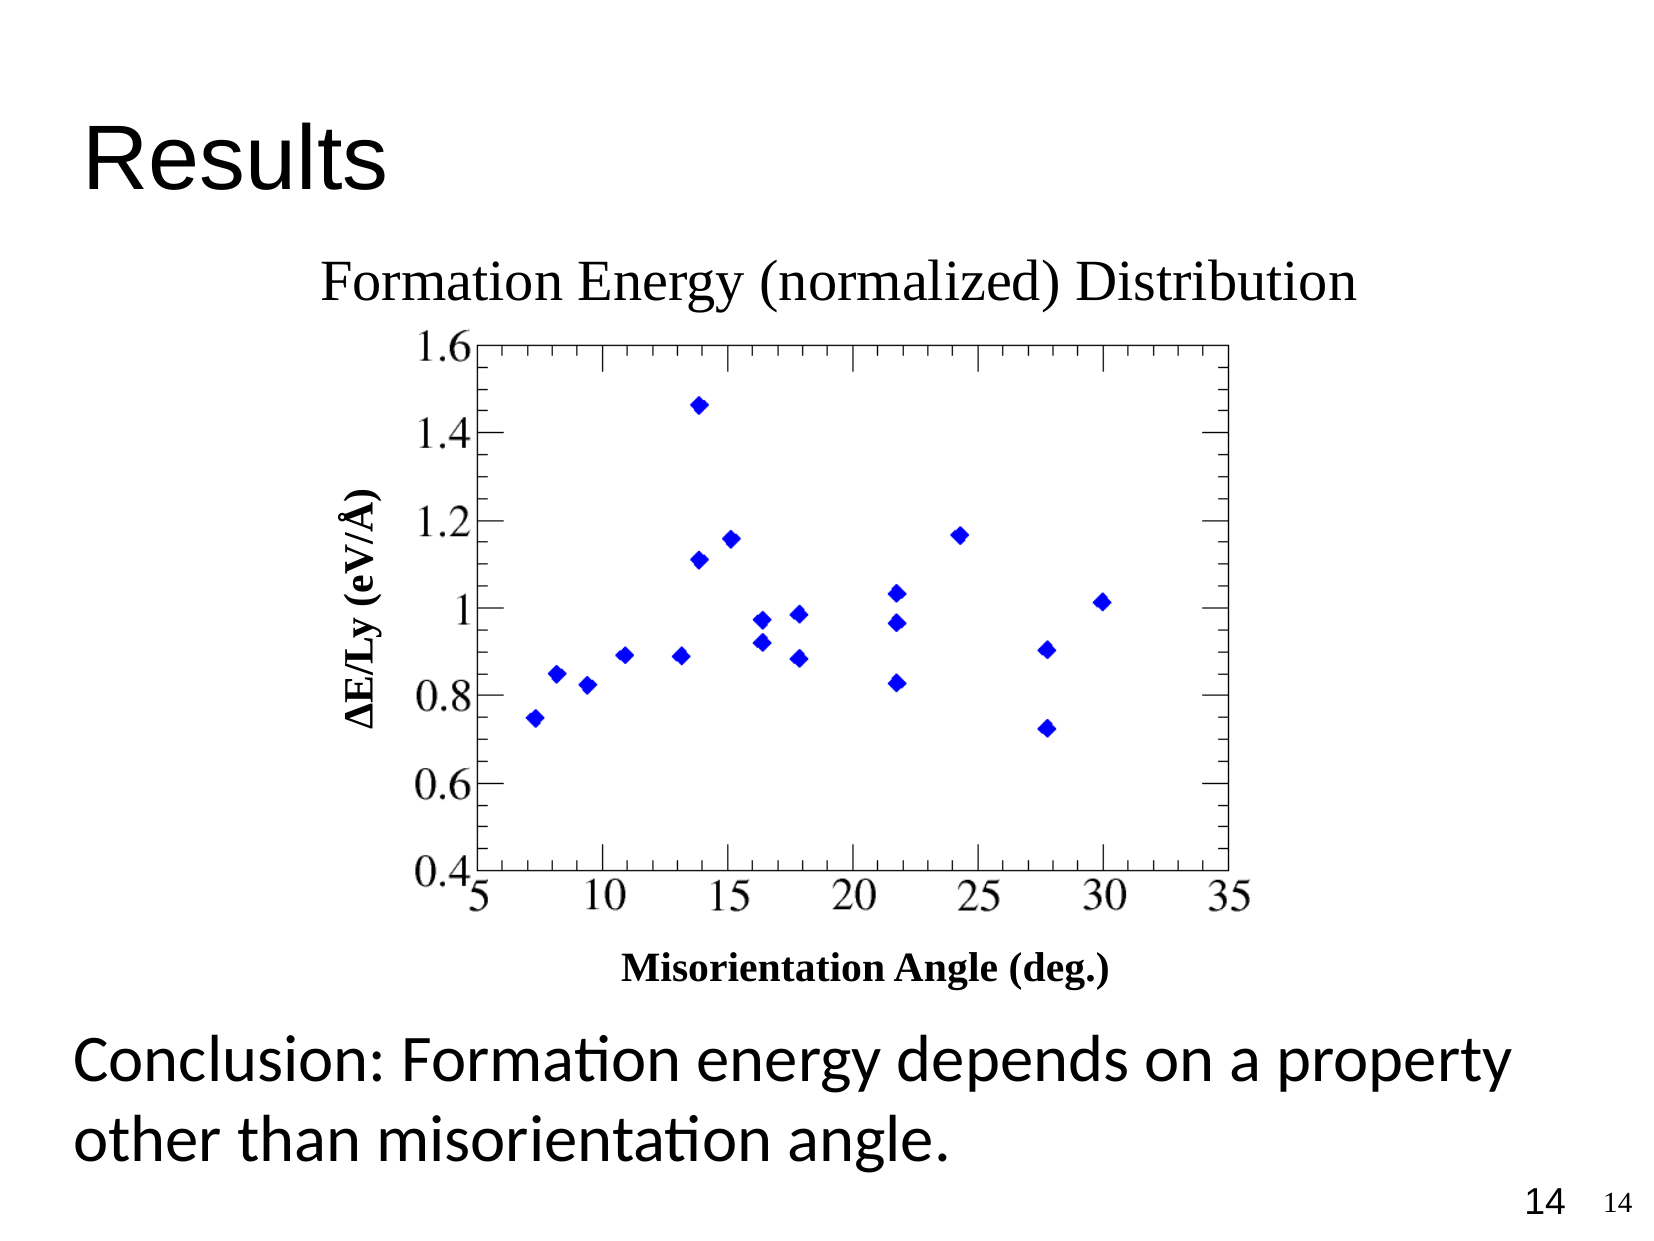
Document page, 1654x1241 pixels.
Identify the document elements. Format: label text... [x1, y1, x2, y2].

text_box Misorientation Angle (deg.) [606, 932, 1126, 998]
slide_number <number> [1589, 1182, 1633, 1221]
picture [364, 320, 1336, 983]
text_box Formation Energy (normalized) Distribution [276, 234, 1402, 320]
title Results [82, 49, 1571, 257]
text_box Conclusion: Formation energy depends on a property other than misorientation angle. [58, 1007, 1596, 1183]
text_box ΔE/Ly (eV/Å) [323, 473, 389, 745]
